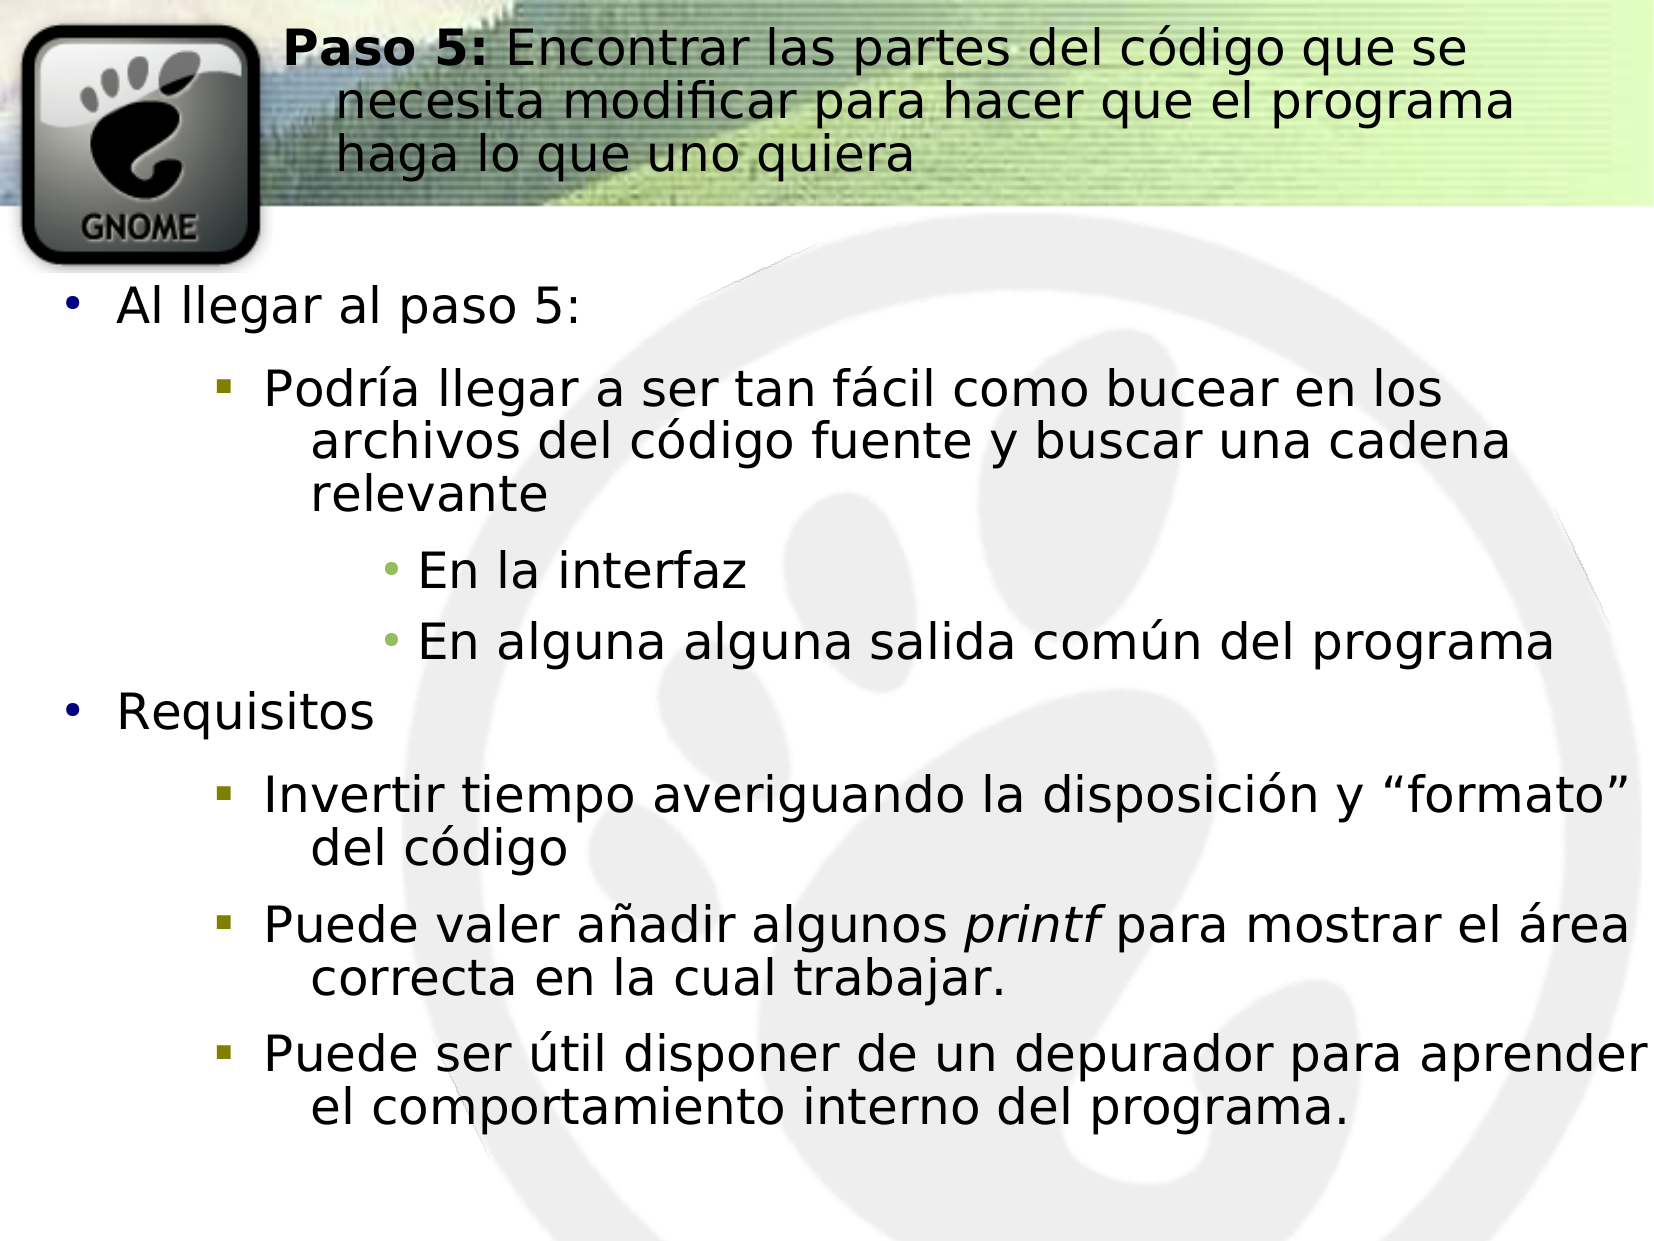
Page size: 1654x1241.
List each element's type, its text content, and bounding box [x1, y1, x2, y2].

title Paso 5: Encontrar las partes del código que se necesita modificar para hacer que el programa haga lo que uno quiera [265, 0, 1653, 207]
picture [0, 0, 1654, 280]
list Al llegar al paso 5: Podría llegar a ser tan fácil como bucear en los archivos del código fuente y buscar una cadena relevante En la interfaz En alguna alguna salida común del programa Requisitos Invertir tiempo averiguando la disposición y “formato” del código Puede valer añadir algunos printf para mostrar el área correcta en la cual trabajar. Puede ser útil disponer de un depurador para aprender el comportamiento interno del programa. [29, 280, 1653, 1240]
